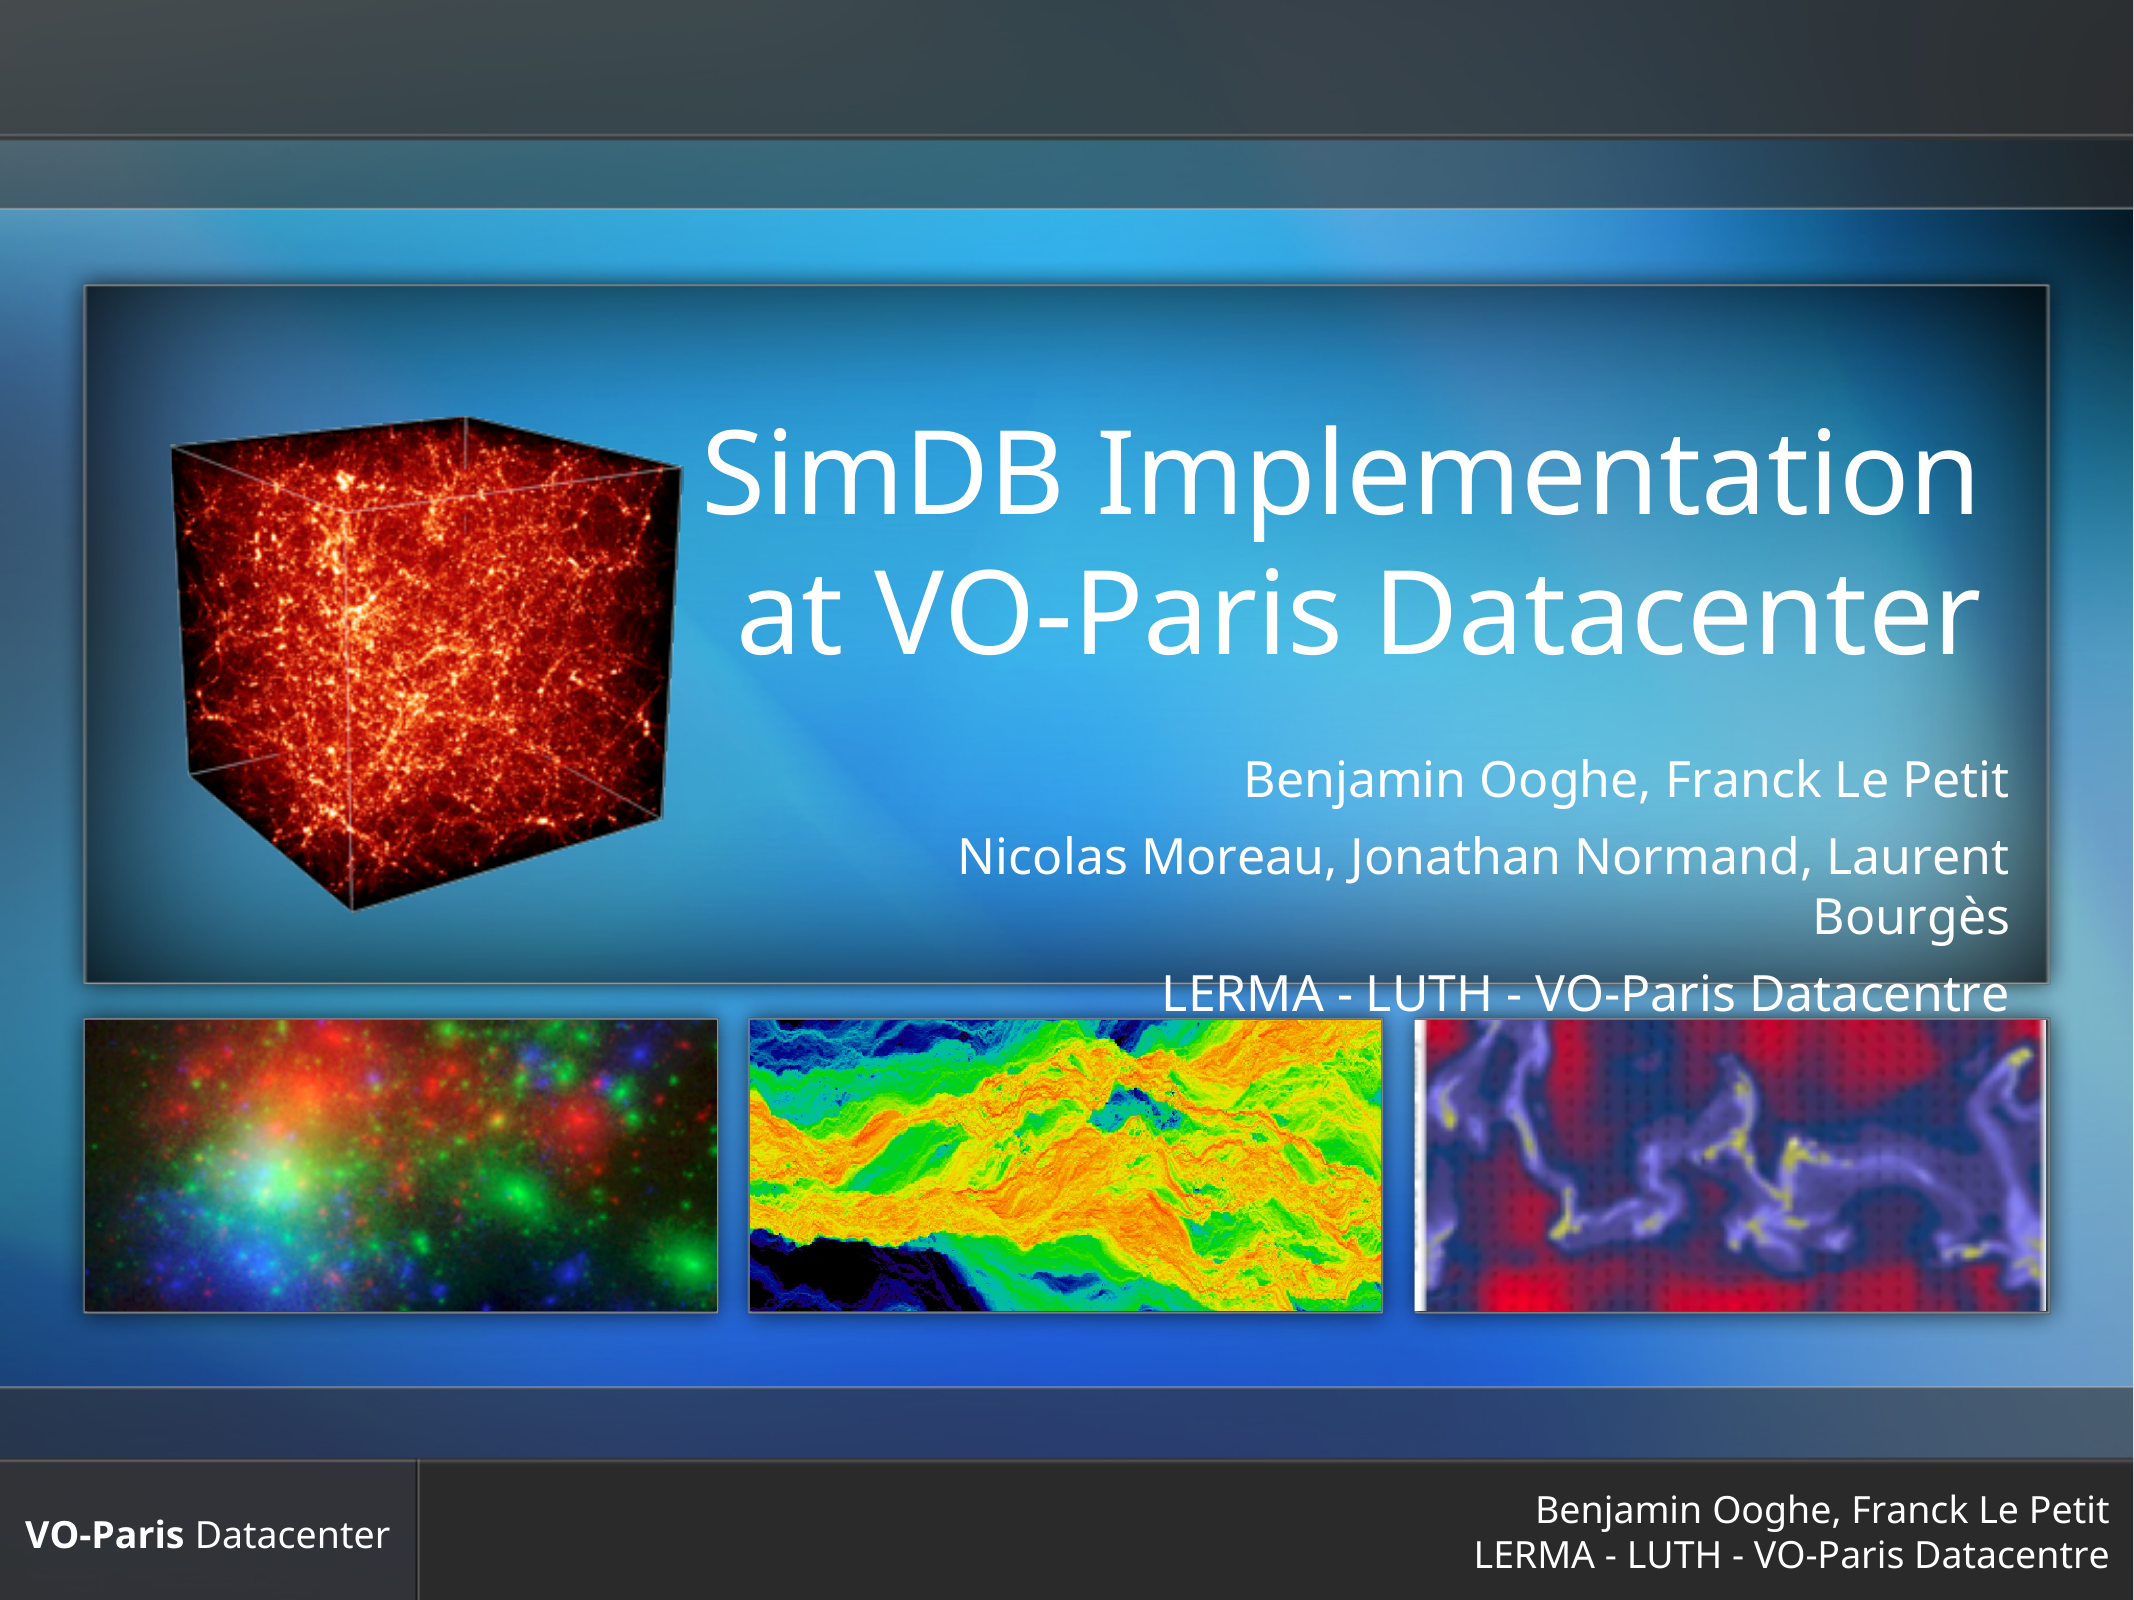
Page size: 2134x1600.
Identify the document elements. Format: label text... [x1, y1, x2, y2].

list Benjamin Ooghe, Franck Le Petit Nicolas Moreau, Jonathan Normand, Laurent Bourgès LERMA - LUTH - VO-Paris Datacentre [797, 739, 2019, 970]
title SimDB Implementation at VO-Paris Datacenter [655, 329, 1991, 687]
text_box VO-Paris Datacenter [0, 1502, 417, 1565]
text_box Benjamin Ooghe, Franck Le Petit LERMA - LUTH - VO-Paris Datacentre [1243, 1480, 2117, 1583]
picture [0, 0, 2134, 1600]
